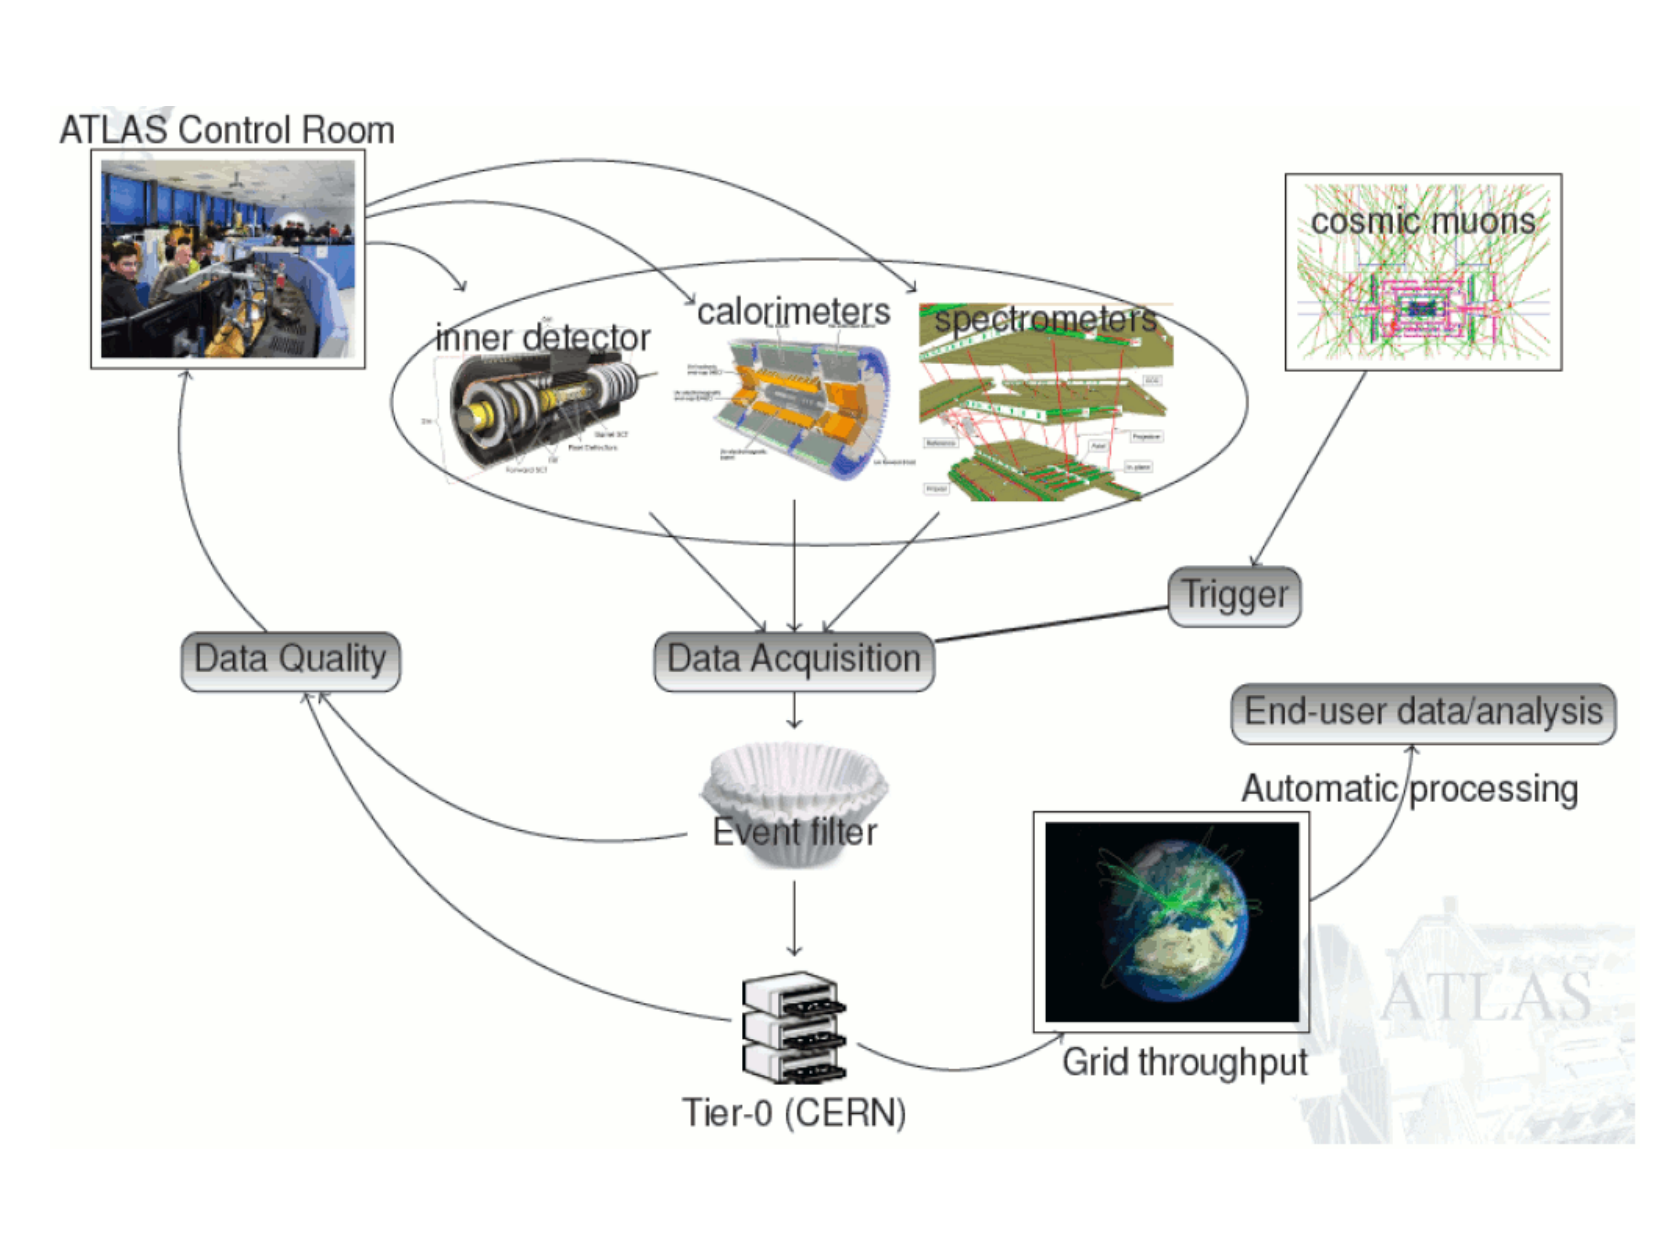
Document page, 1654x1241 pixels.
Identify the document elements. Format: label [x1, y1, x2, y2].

picture [50, 106, 1640, 1149]
